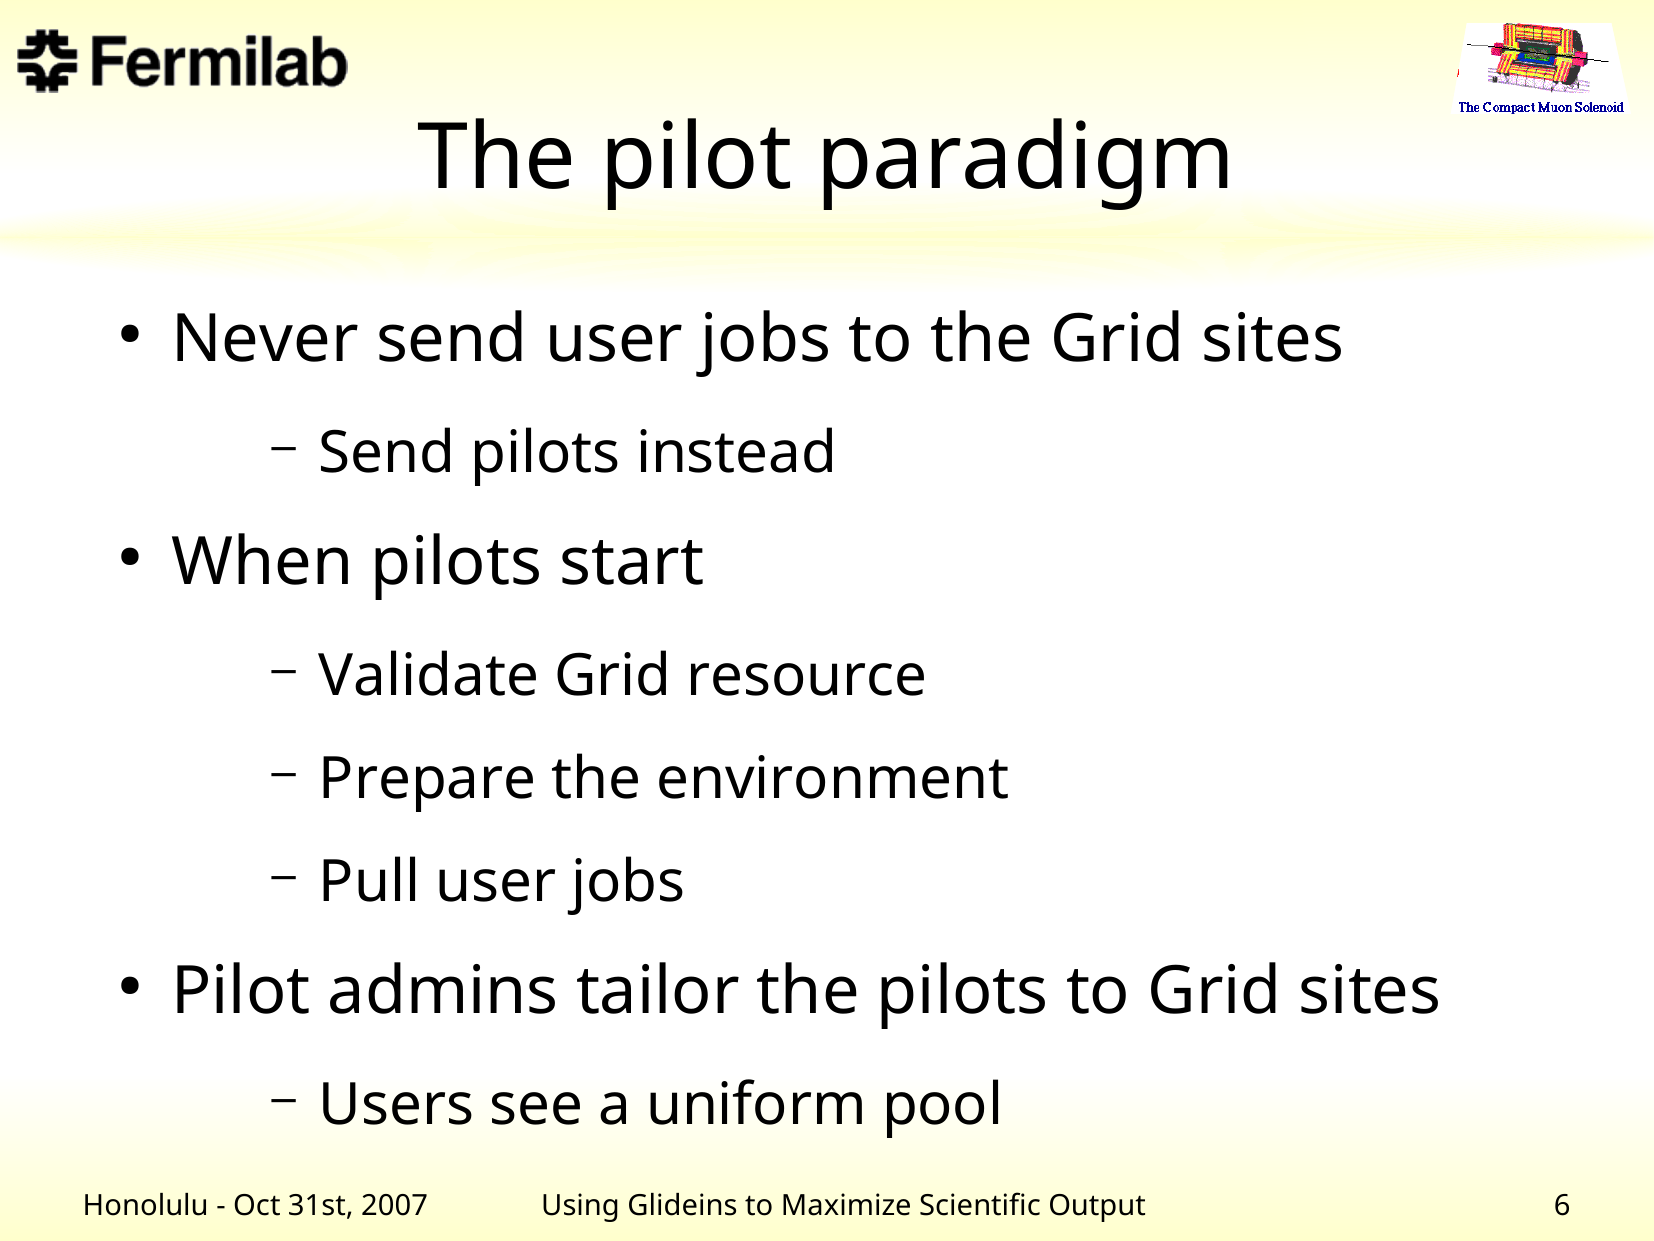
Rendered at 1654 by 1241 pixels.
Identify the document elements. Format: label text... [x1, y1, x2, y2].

picture [17, 29, 348, 93]
picture [1463, 23, 1630, 114]
title The pilot paradigm [82, 49, 1571, 257]
list Never send user jobs to the Grid sites Send pilots instead When pilots start Validate Grid resource Prepare the environment Pull user jobs Pilot admins tailor the pilots to Grid sites Users see a uniform pool [82, 290, 1571, 1167]
